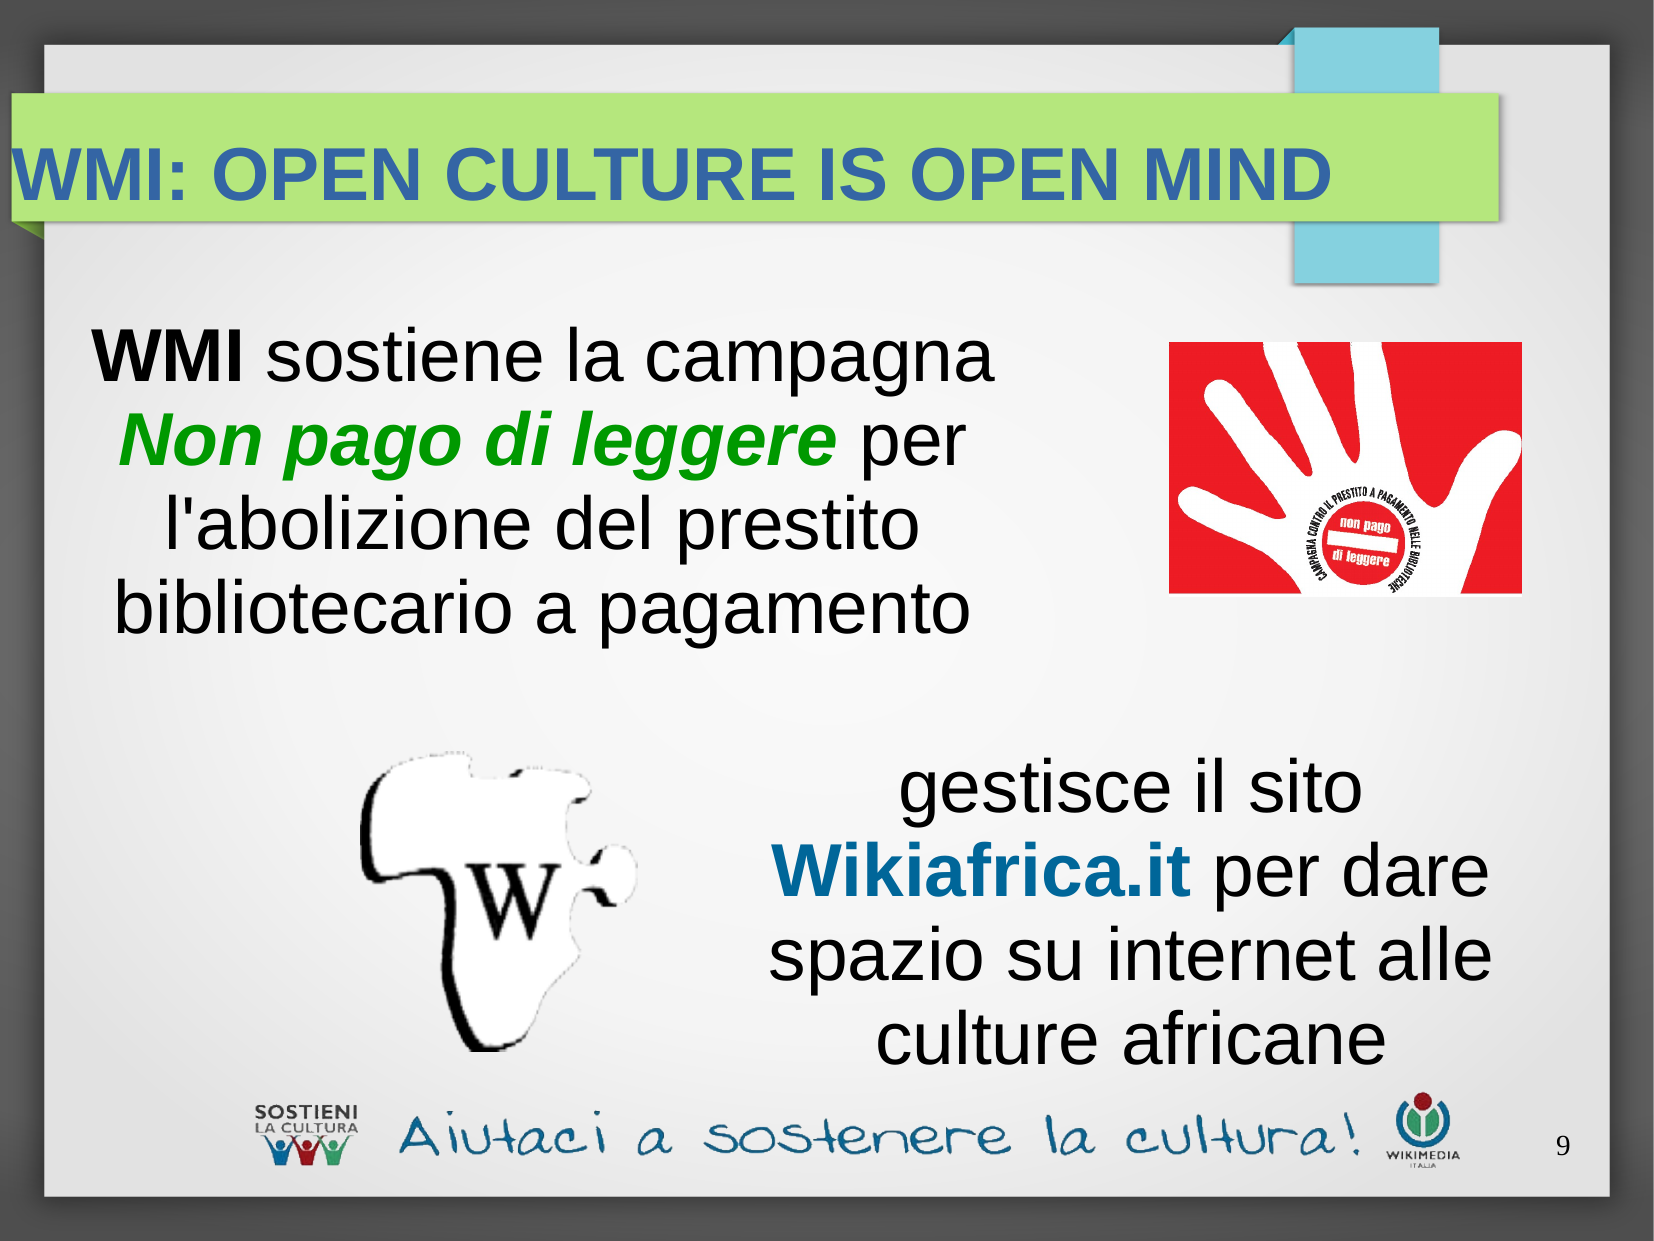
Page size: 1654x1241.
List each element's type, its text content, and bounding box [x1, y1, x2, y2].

text_box WMI sostiene la campagna Non pago di leggere per l'abolizione del prestito bibliotecario a pagamento [35, 306, 1052, 657]
title WMI: OPEN CULTURE IS OPEN MIND [11, 17, 1642, 249]
text_box gestisce il sito Wikiafrica.it per dare spazio su internet alle culture africane [685, 737, 1579, 1089]
picture [0, 0, 1654, 1241]
